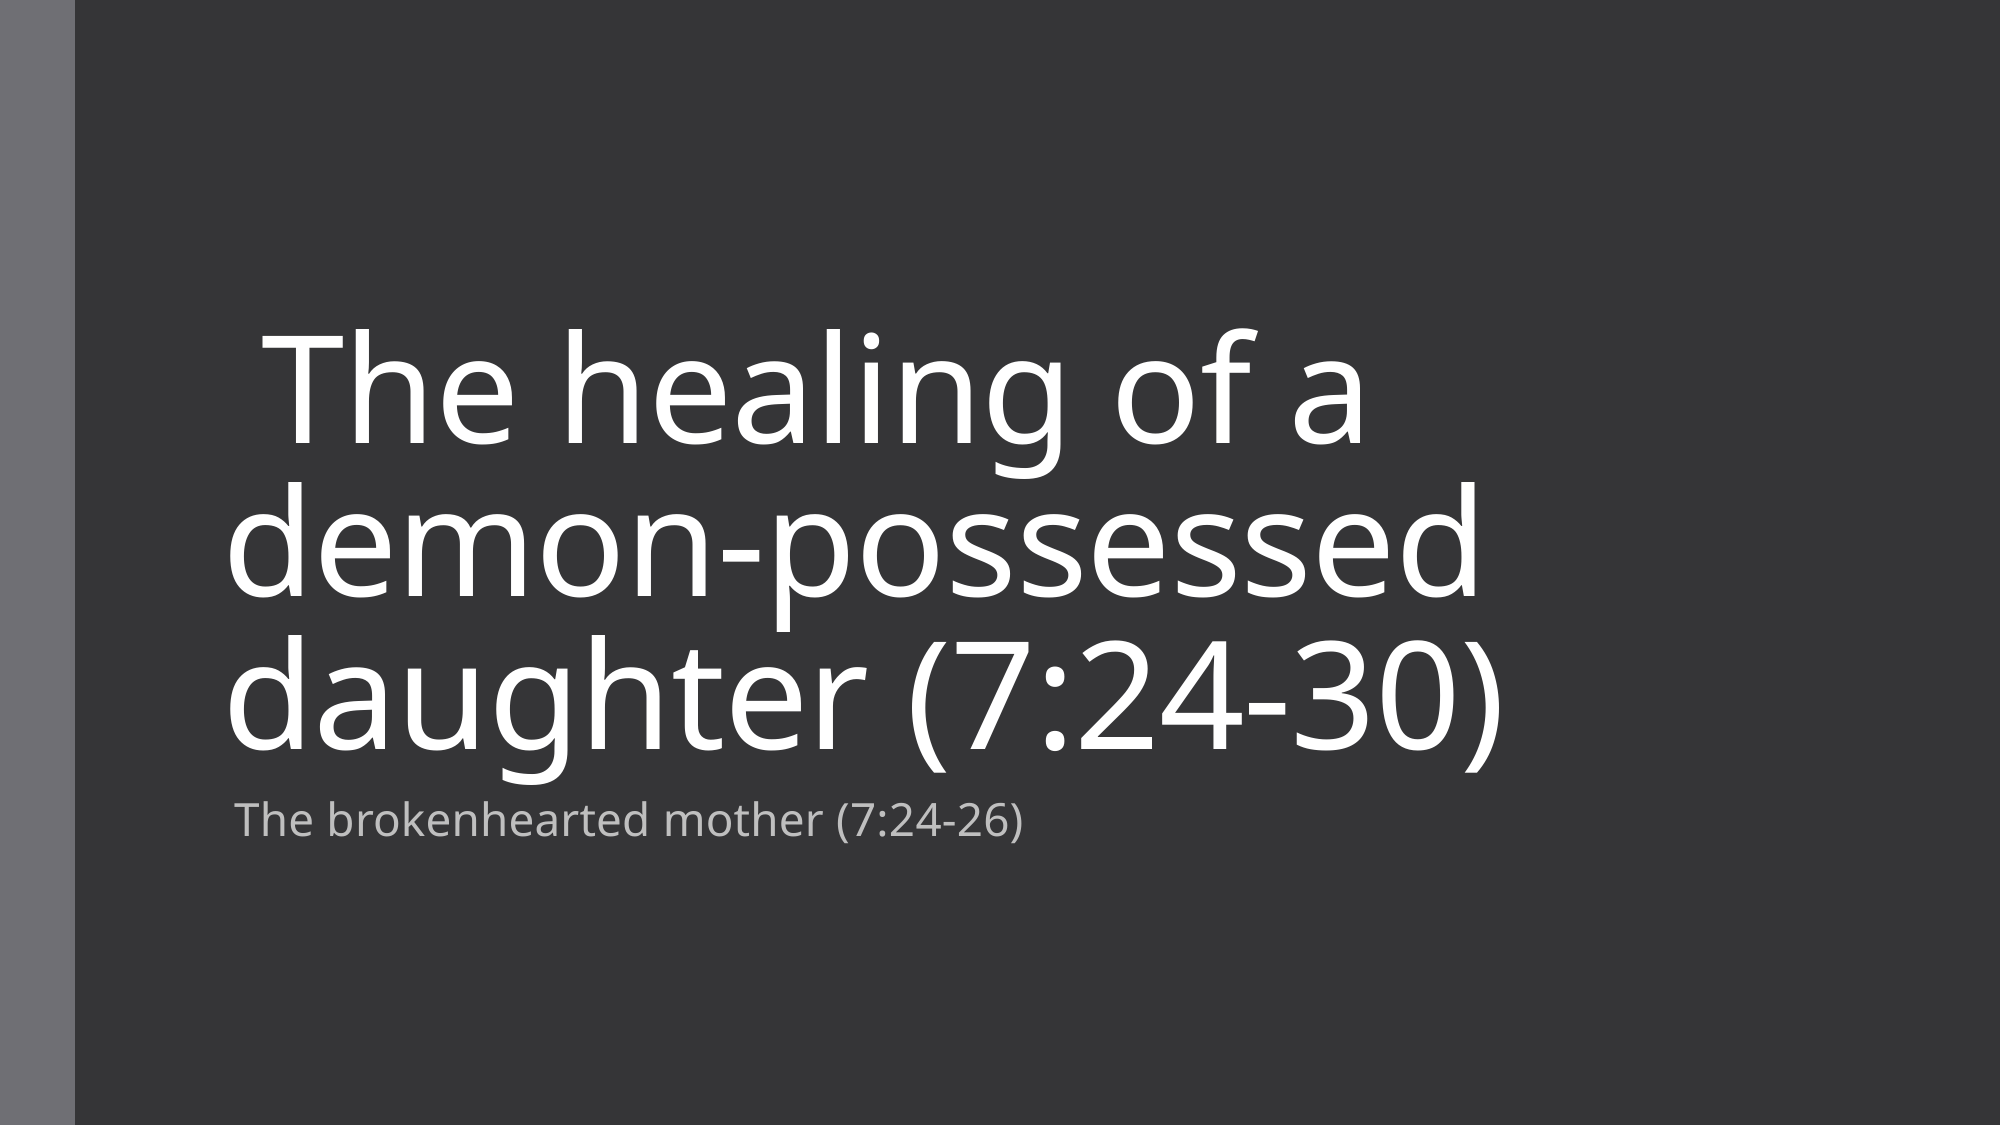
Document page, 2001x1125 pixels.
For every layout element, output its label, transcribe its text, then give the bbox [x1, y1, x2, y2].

title The healing of a demon-possessed daughter (7:24-30) [206, 124, 1752, 787]
subtitle The brokenhearted mother (7:24-26) [206, 787, 1752, 1066]
